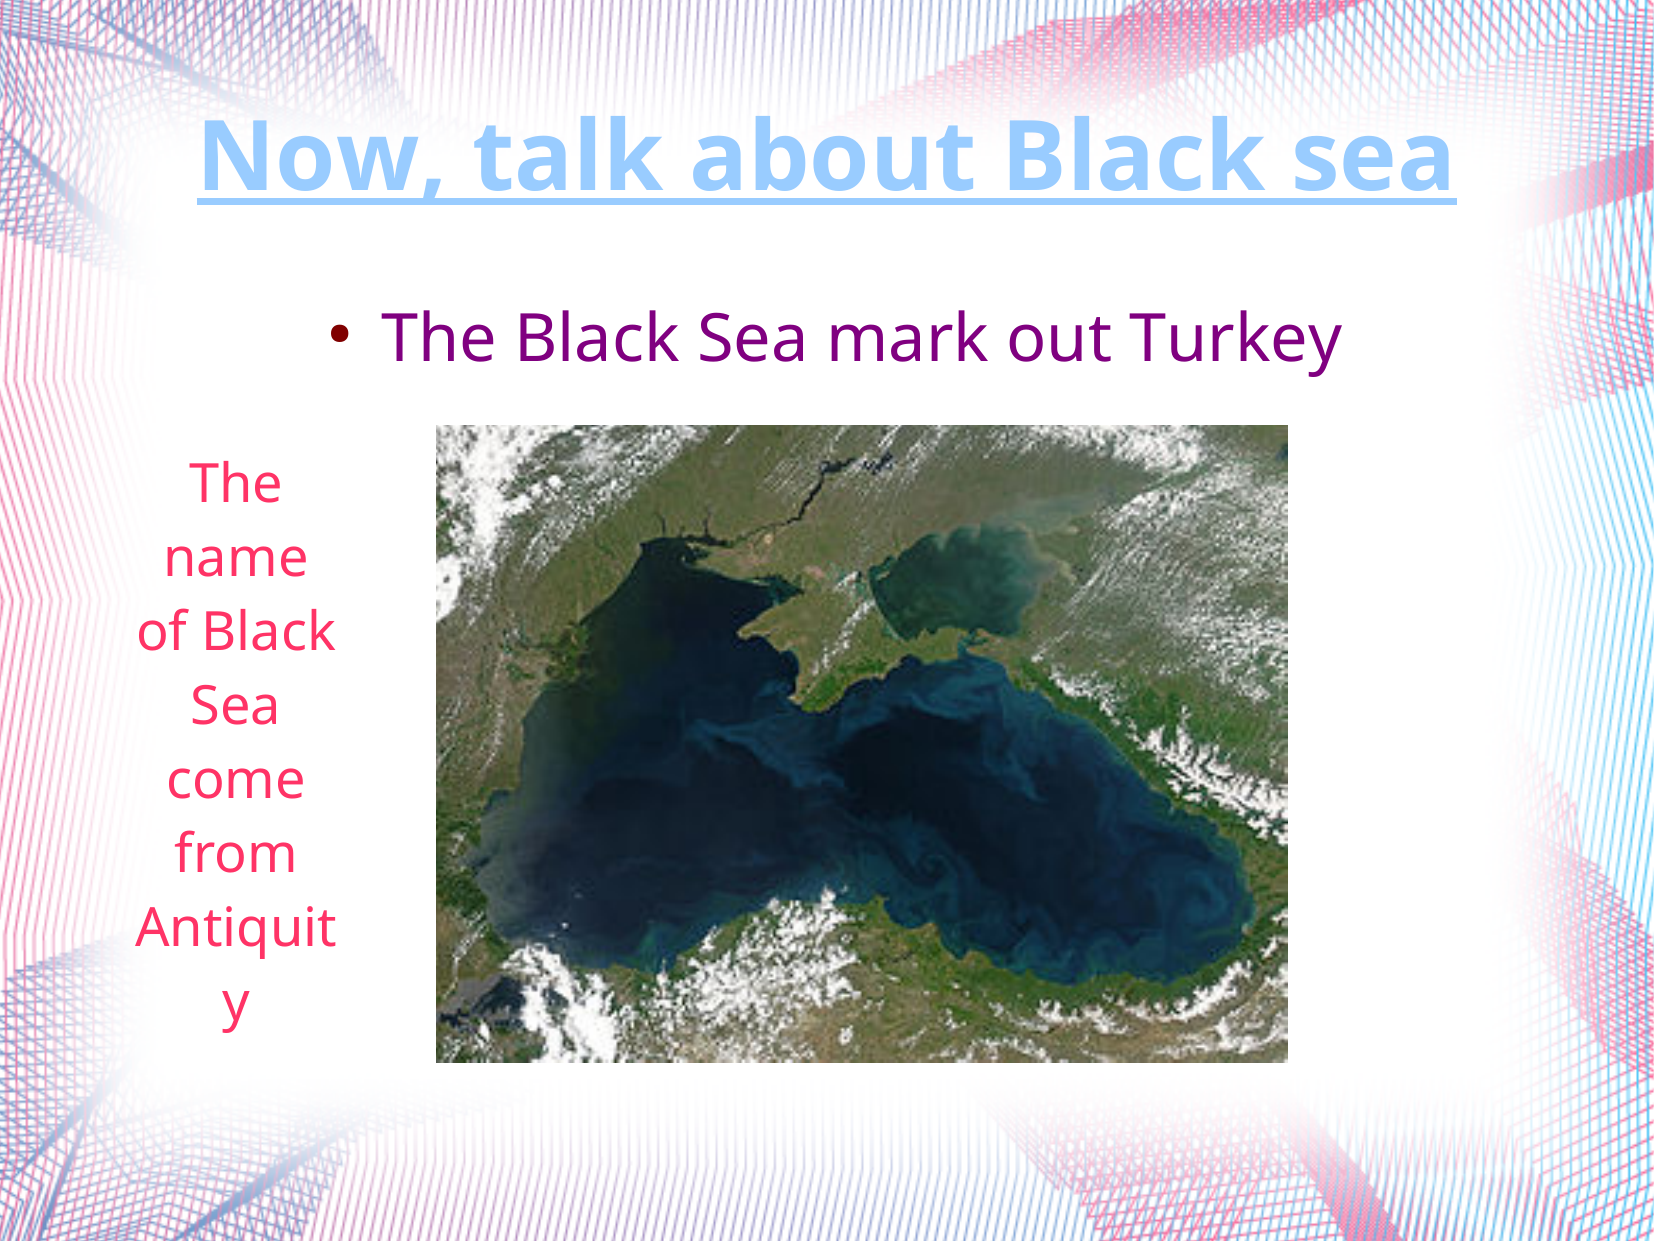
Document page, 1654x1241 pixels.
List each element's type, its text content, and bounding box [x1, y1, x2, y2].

list The Black Sea mark out Turkey [82, 290, 1571, 1010]
text_box The name of Black Sea come from Antiquity [118, 437, 355, 934]
title Now, talk about Black sea [82, 49, 1571, 257]
picture [0, 0, 1654, 1241]
